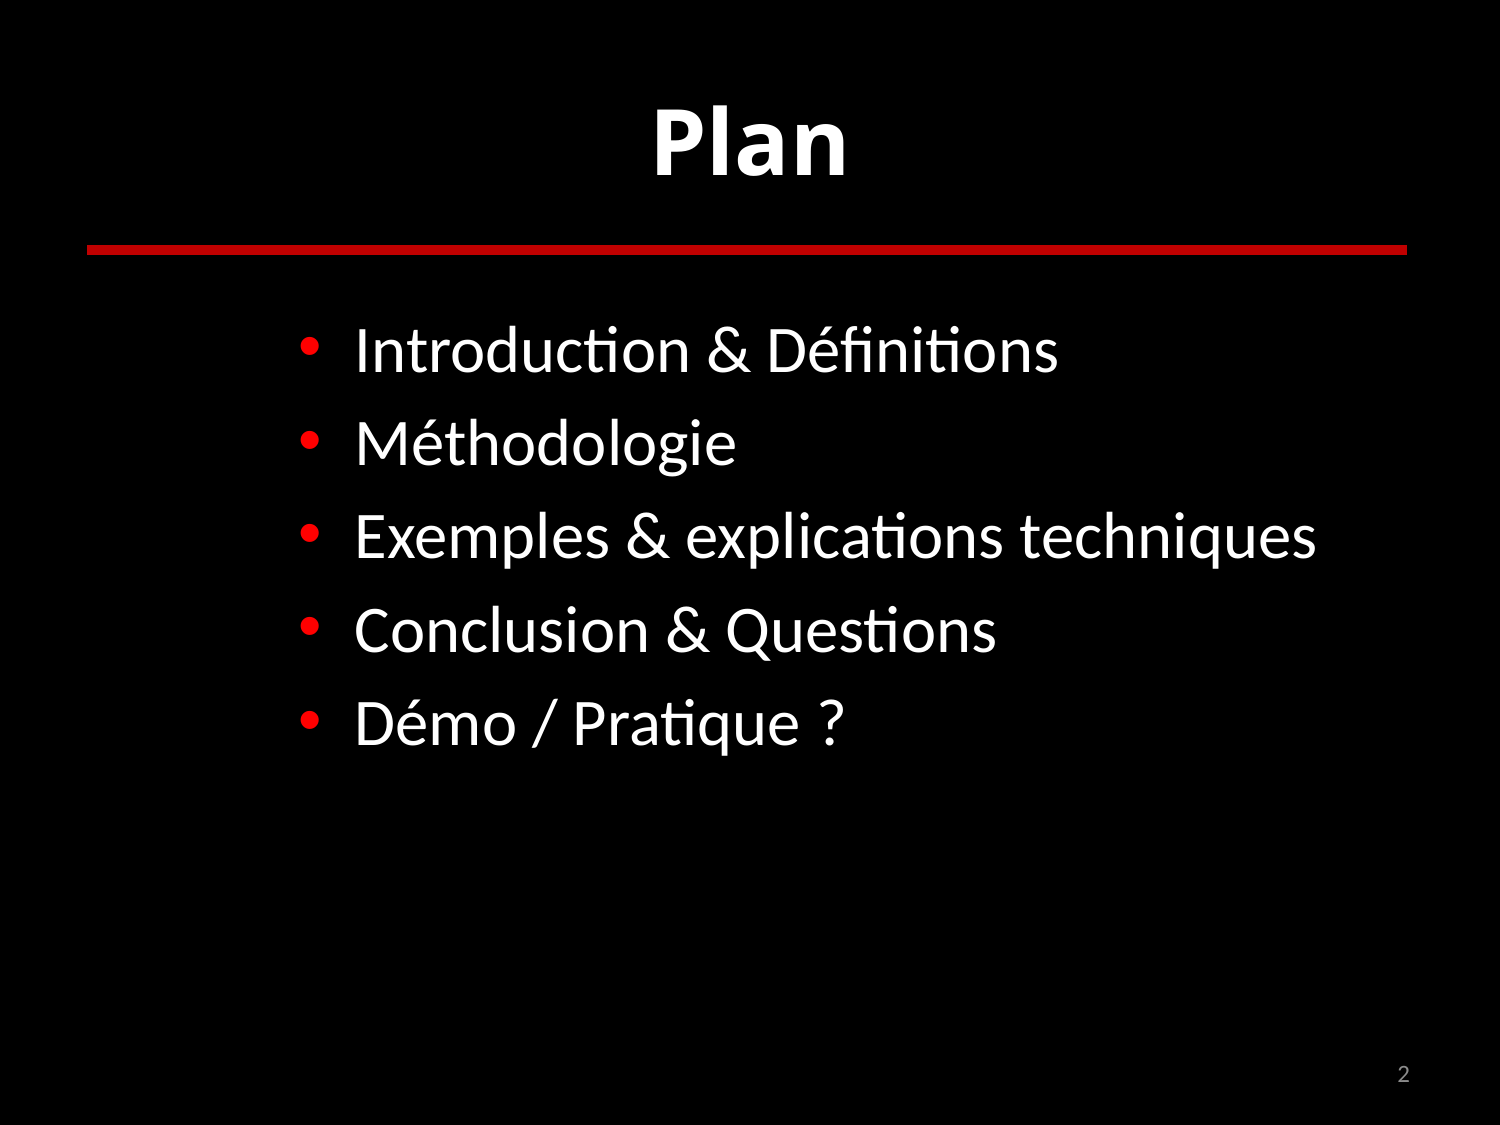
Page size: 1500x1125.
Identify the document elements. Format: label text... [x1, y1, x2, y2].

slide_number <numéro> [1074, 1042, 1425, 1103]
title Plan [75, 45, 1425, 233]
list Introduction & Définitions Méthodologie Exemples & explications techniques Conclusion & Questions Démo / Pratique ? [283, 297, 1500, 934]
